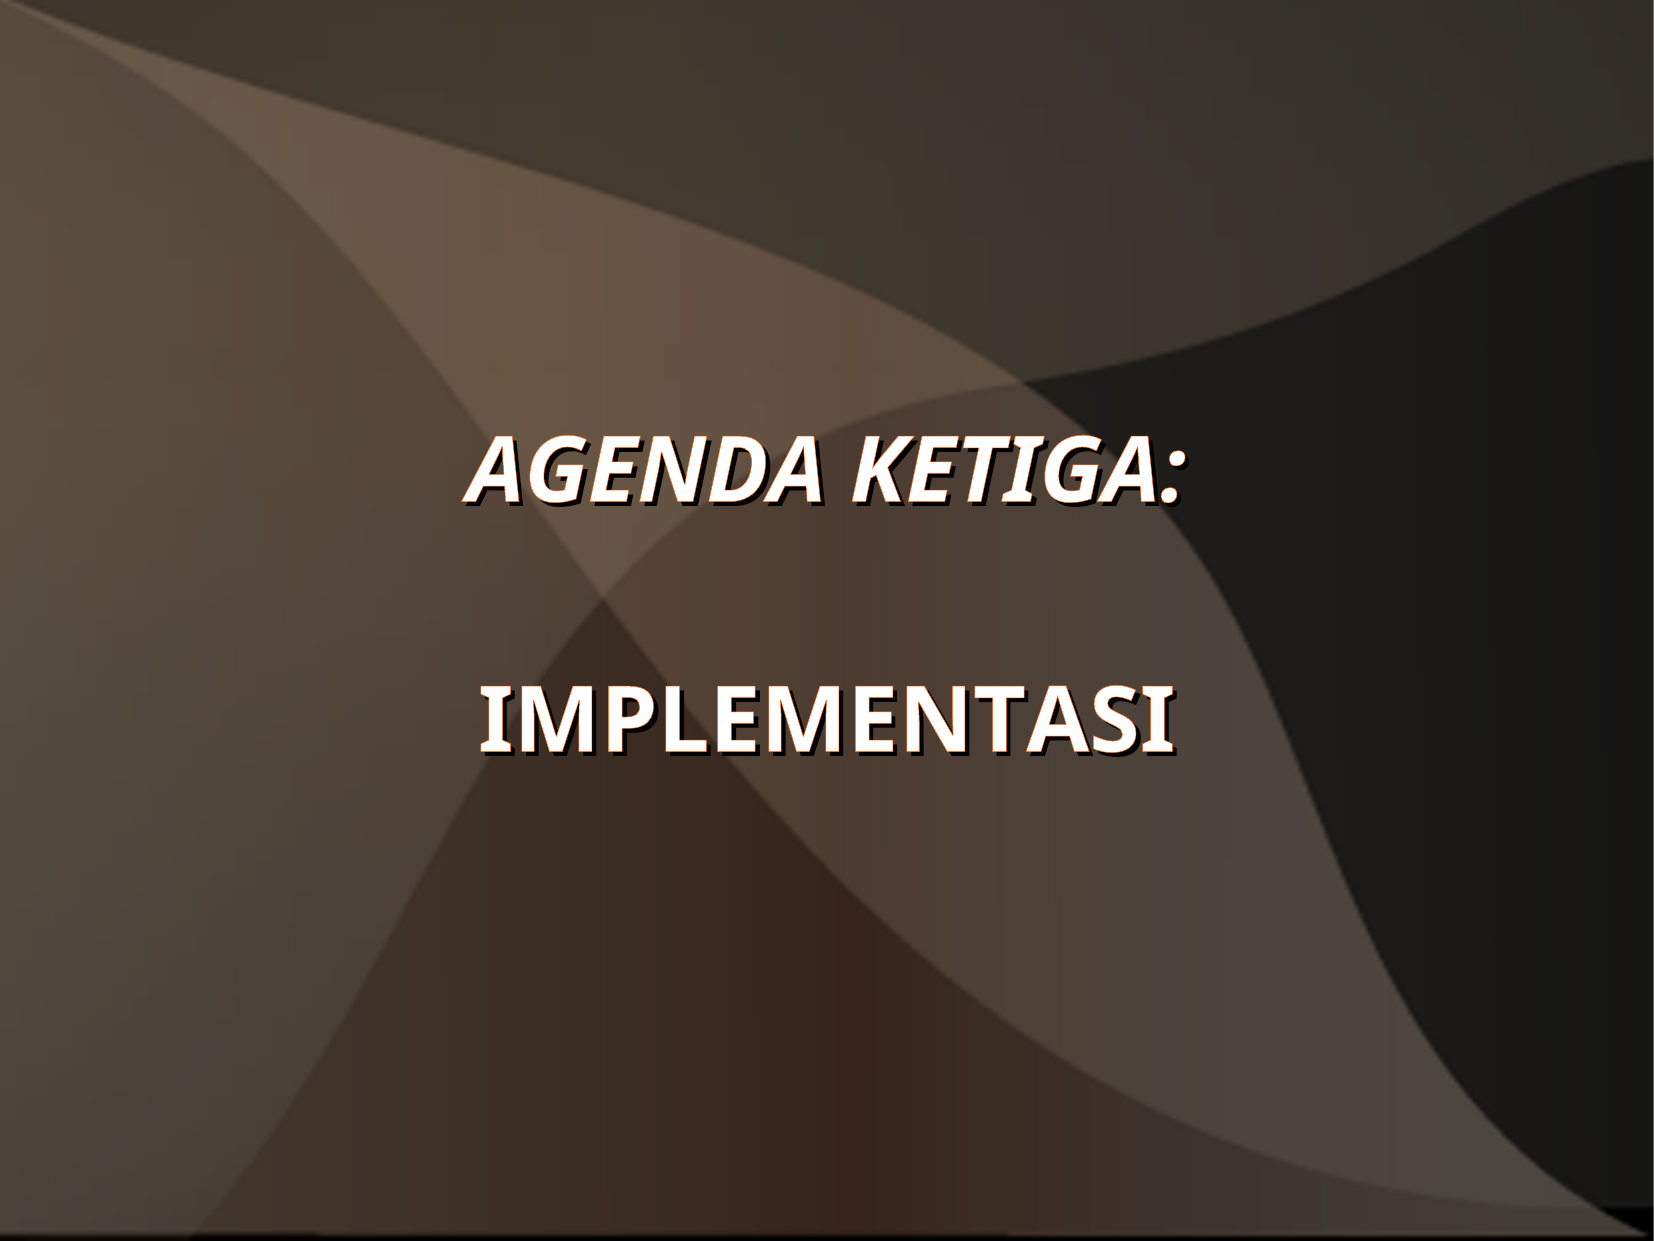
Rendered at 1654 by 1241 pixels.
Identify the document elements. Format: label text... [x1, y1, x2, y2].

picture [0, 0, 1654, 1241]
title AGENDA KETIGA: IMPLEMENTASI [82, 436, 1571, 747]
